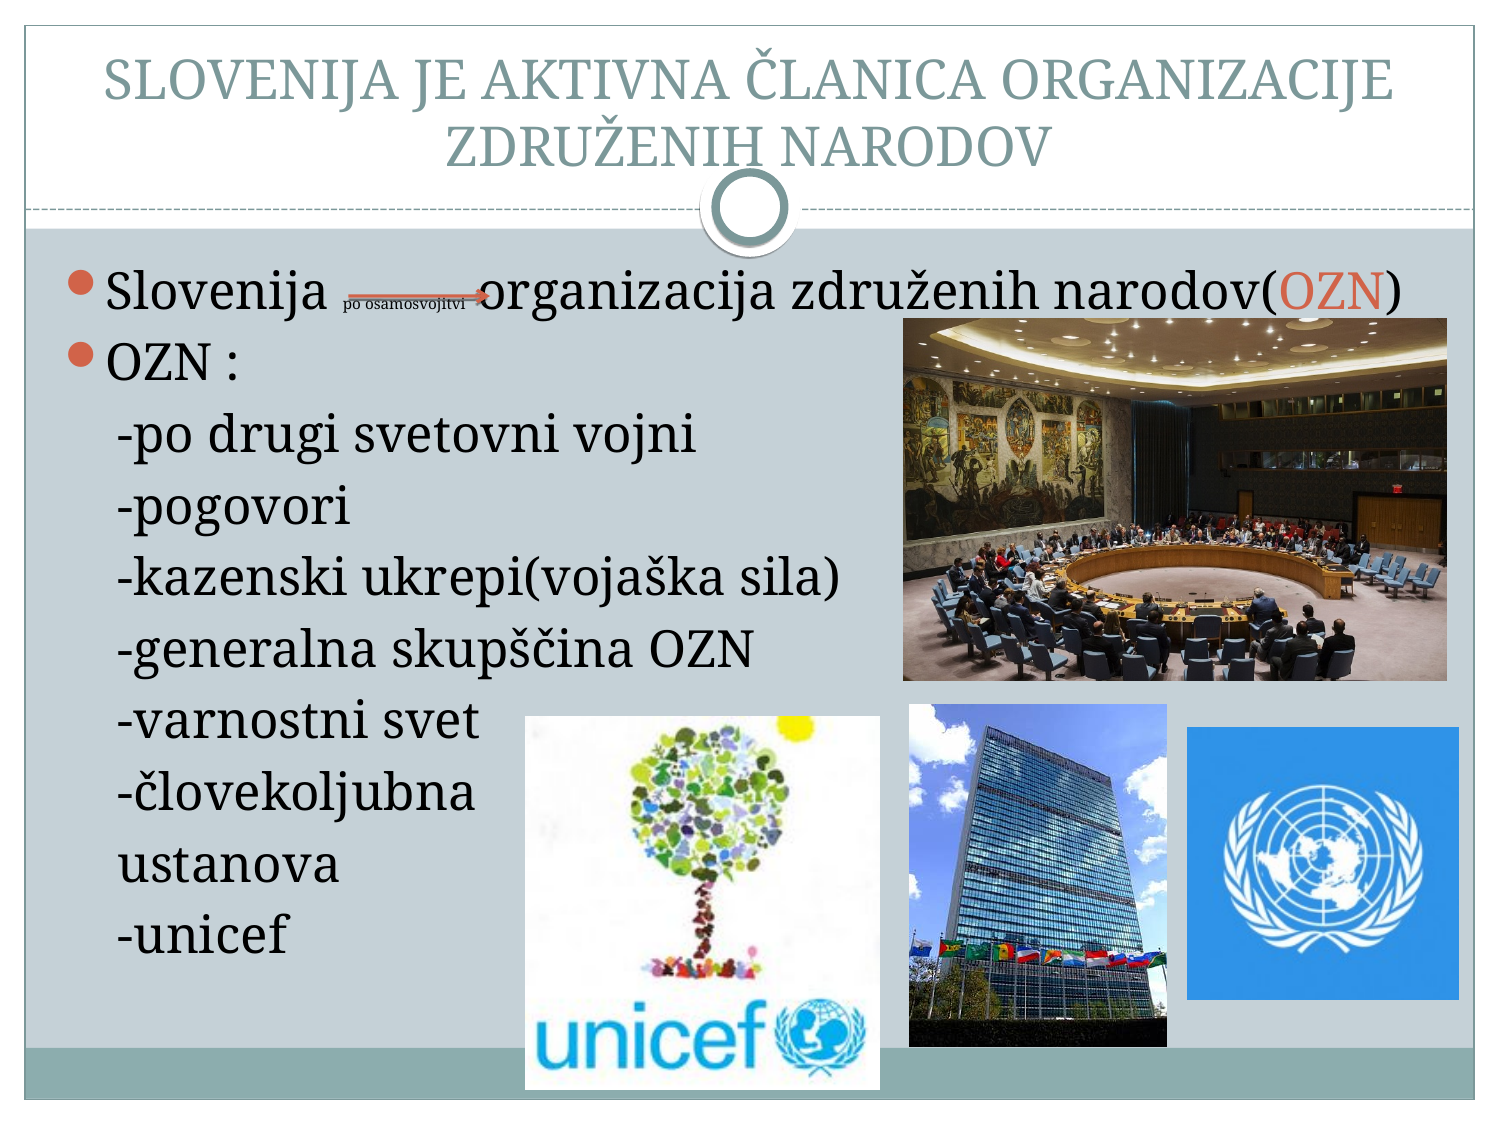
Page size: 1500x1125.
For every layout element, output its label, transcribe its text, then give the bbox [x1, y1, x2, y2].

list Slovenija po osamosvojitvi organizacija združenih narodov(OZN) OZN : -po drugi svetovni vojni -pogovori -kazenski ukrepi(vojaška sila) -generalna skupščina OZN -varnostni svet -človekoljubna ustanova -unicef [49, 250, 1445, 1094]
picture [903, 318, 1447, 681]
picture [1187, 727, 1459, 1000]
title SLOVENIJA JE AKTIVNA ČLANICA ORGANIZACIJE ZDRUŽENIH NARODOV [49, 37, 1450, 185]
picture [525, 716, 880, 1090]
picture [909, 704, 1167, 1047]
